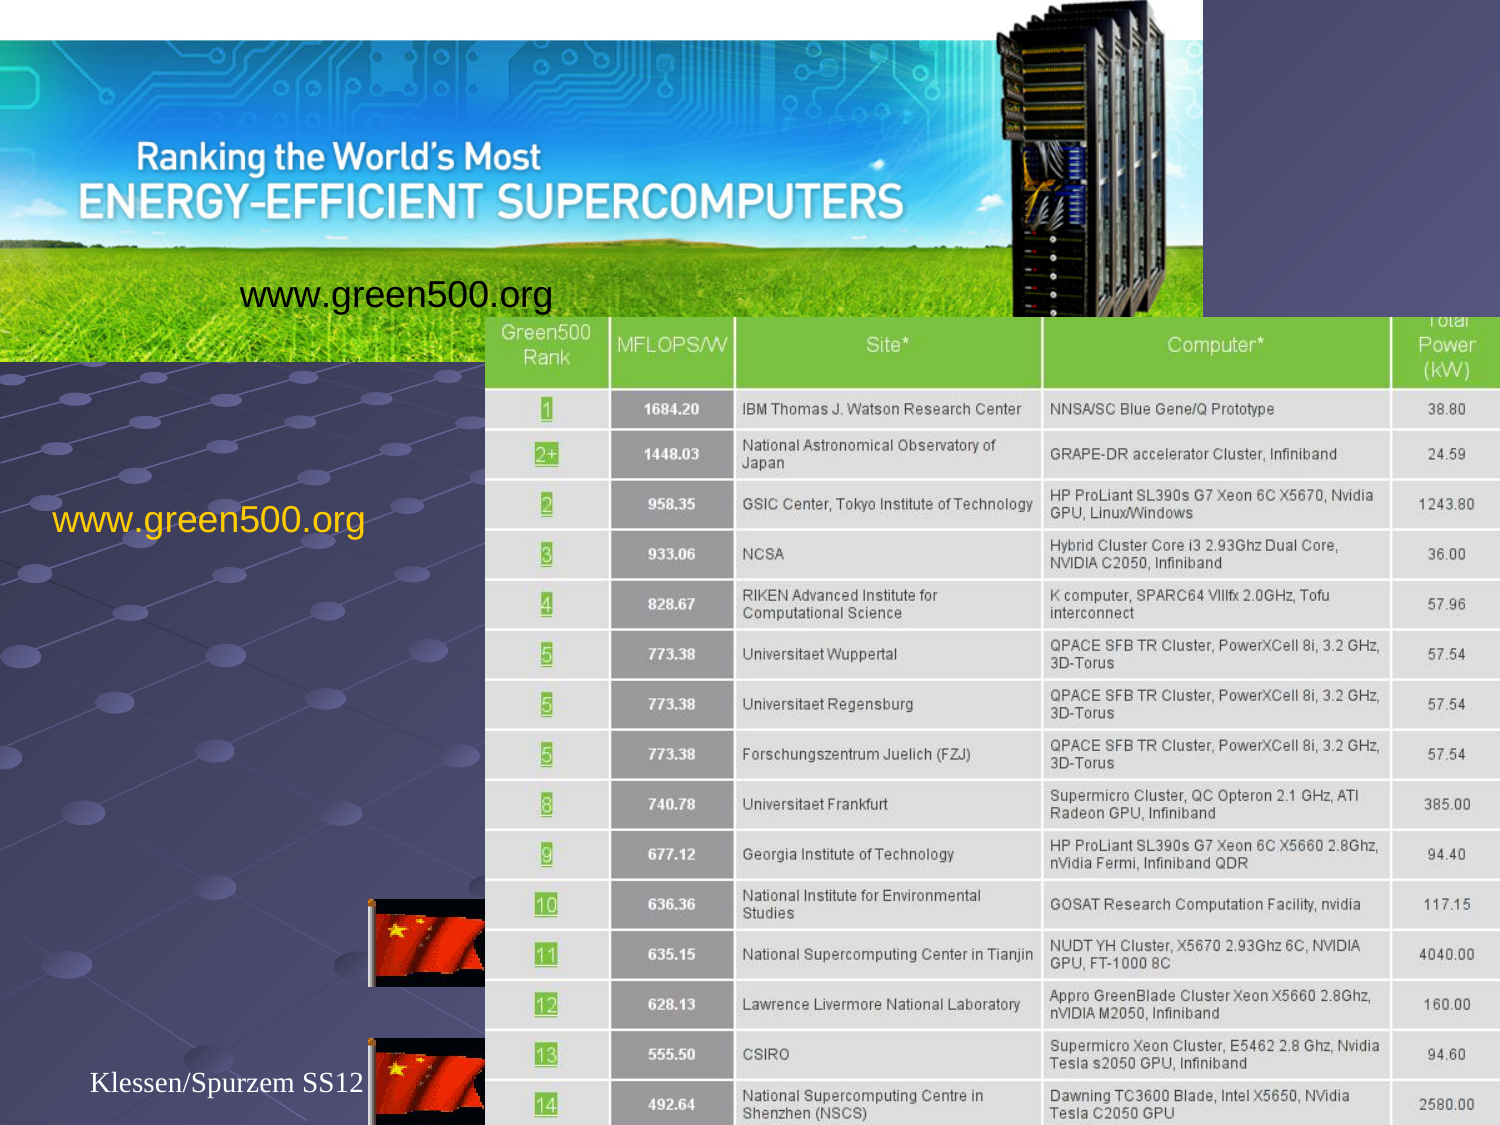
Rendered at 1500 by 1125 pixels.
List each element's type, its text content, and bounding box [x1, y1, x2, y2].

text_box www.green500.org [224, 262, 567, 323]
picture [0, 0, 1500, 1125]
text_box www.green500.org [37, 487, 379, 548]
